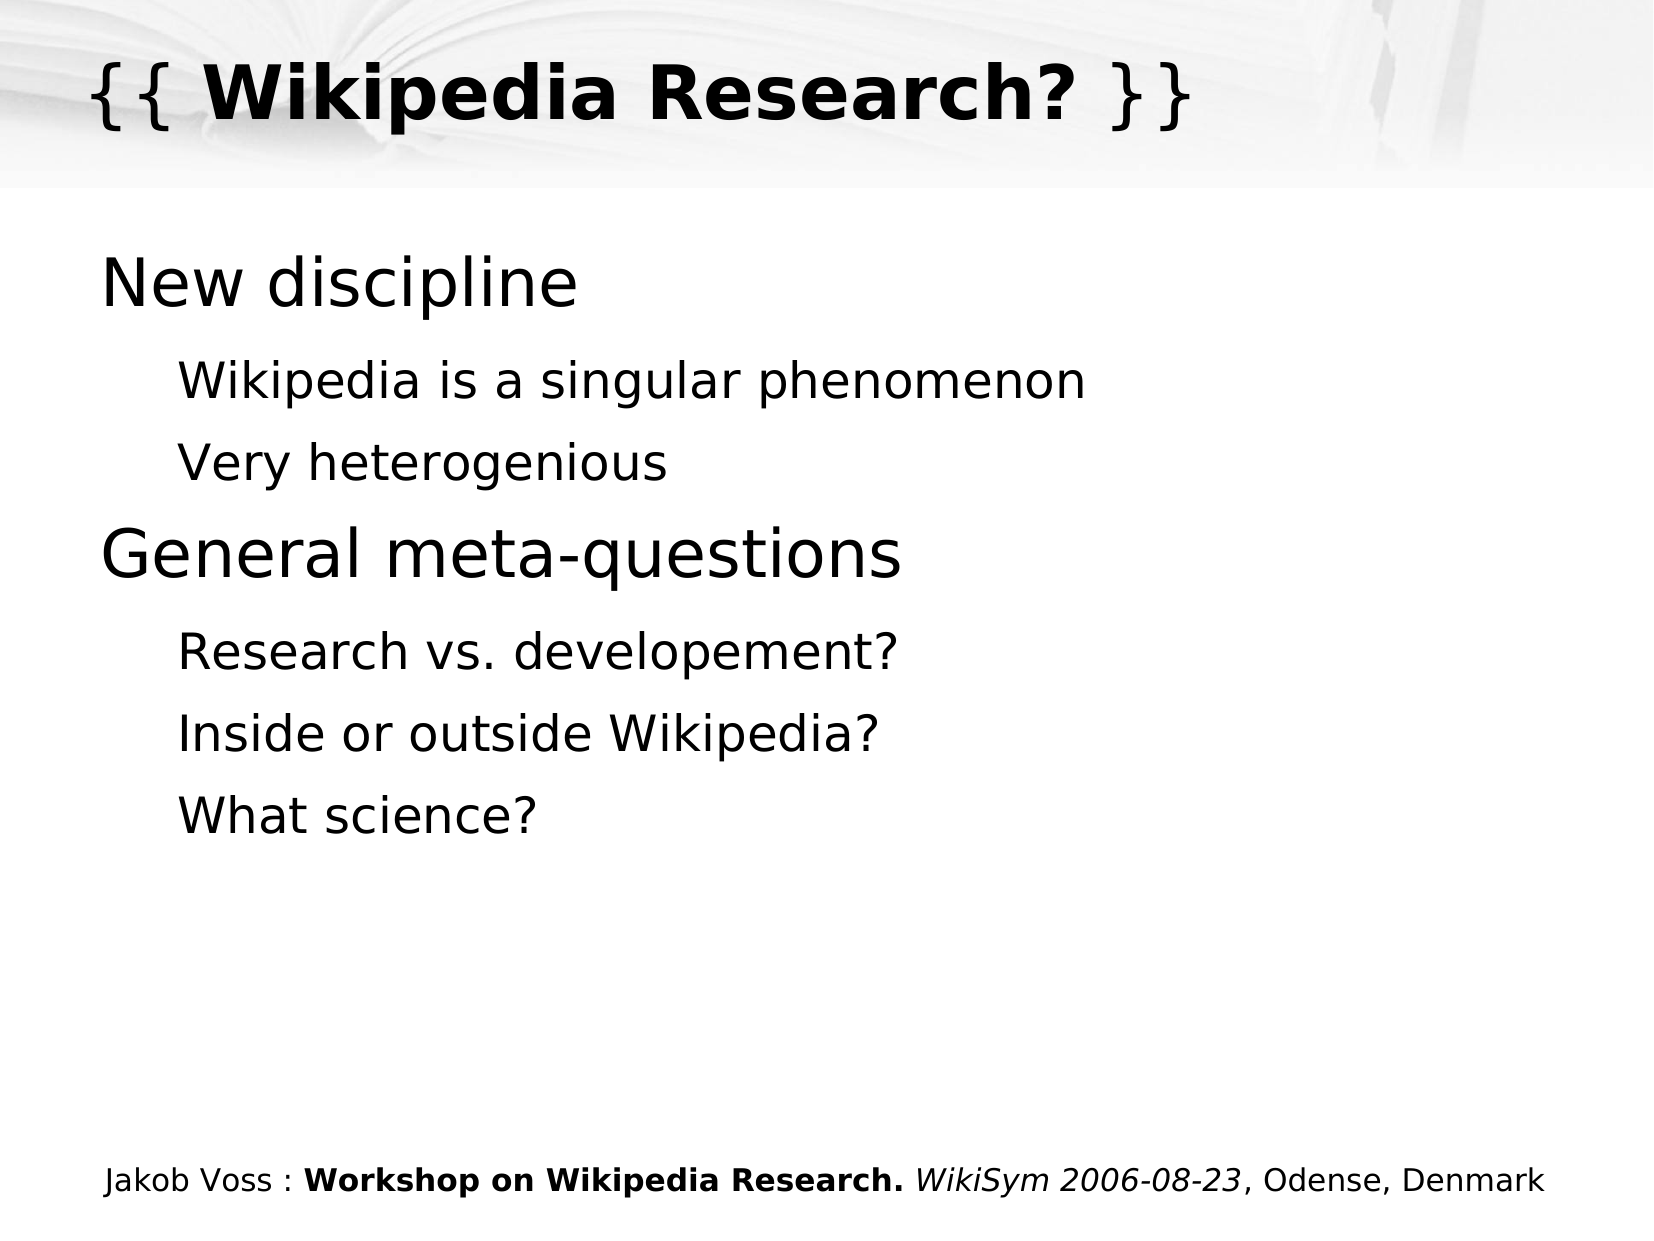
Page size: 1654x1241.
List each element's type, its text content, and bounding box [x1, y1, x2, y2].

title {{ Wikipedia Research? }} [82, 37, 1571, 151]
list New discipline Wikipedia is a singular phenomenon Very heterogenious General meta-questions Research vs. developement? Inside or outside Wikipedia? What science? [82, 244, 1571, 1091]
picture [0, 0, 1654, 188]
